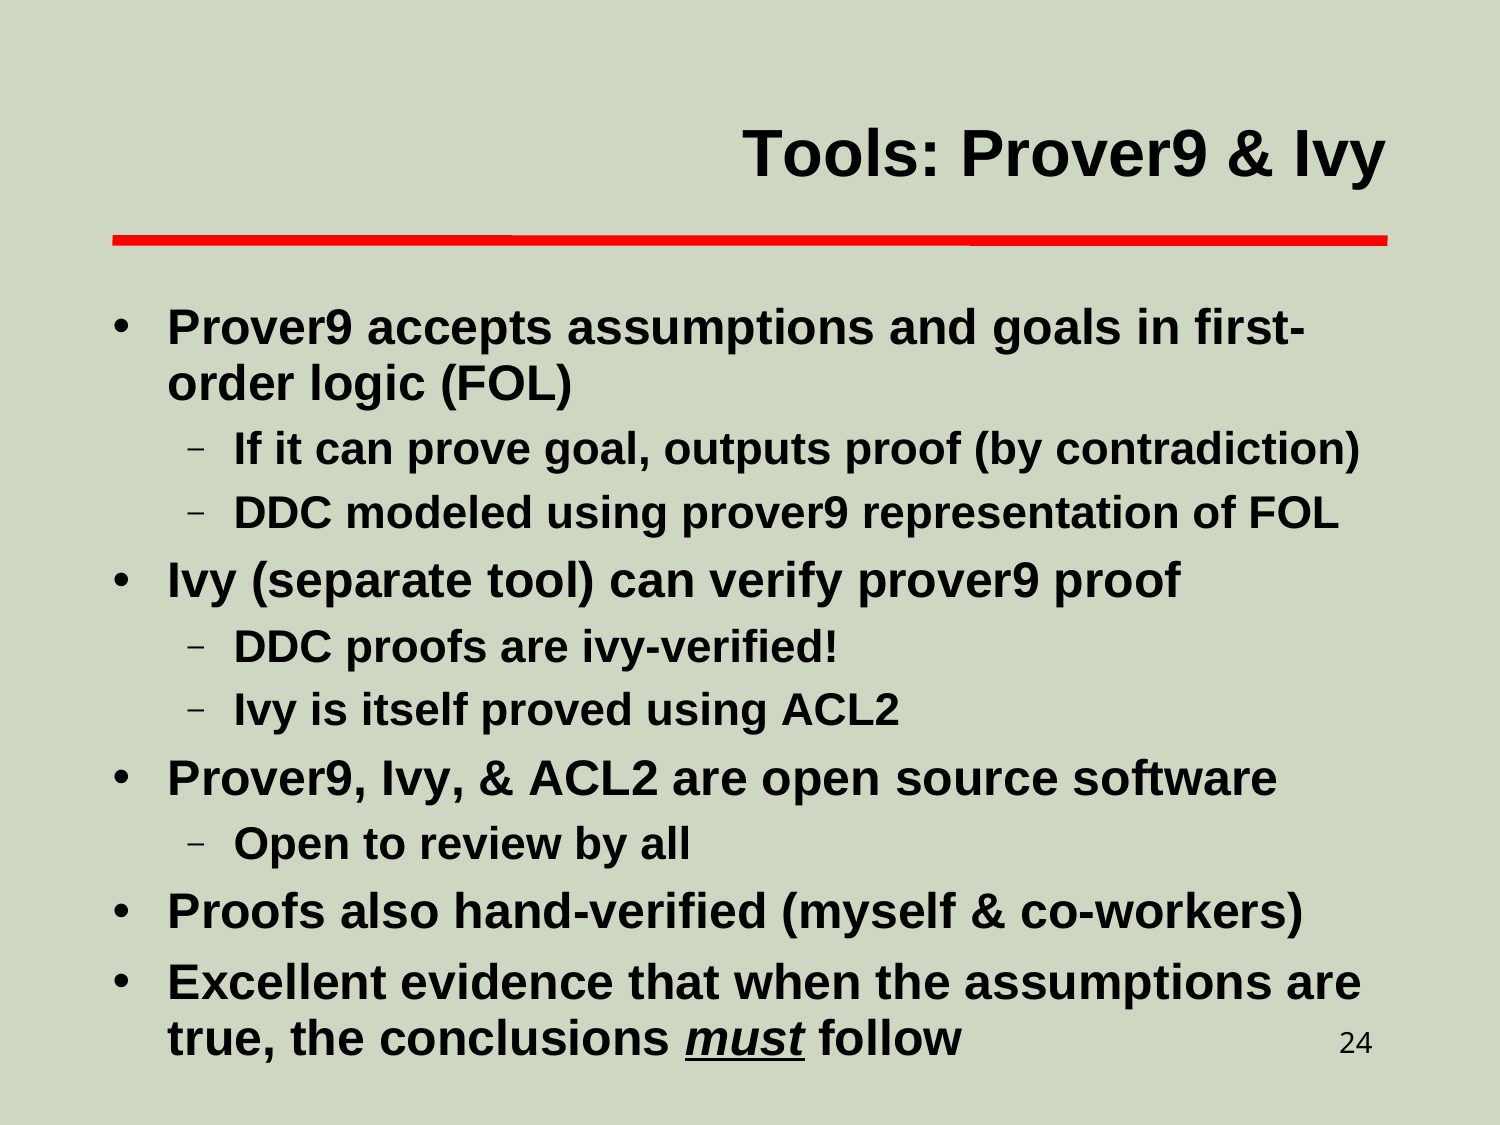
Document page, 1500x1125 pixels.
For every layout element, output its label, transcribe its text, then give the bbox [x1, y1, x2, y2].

title Tools: Prover9 & Ivy [124, 85, 1387, 223]
list Prover9 accepts assumptions and goals in first-order logic (FOL) If it can prove goal, outputs proof (by contradiction) DDC modeled using prover9 representation of FOL Ivy (separate tool) can verify prover9 proof DDC proofs are ivy-verified! Ivy is itself proved using ACL2 Prover9, Ivy, & ACL2 are open source software Open to review by all Proofs also hand-verified (myself & co-workers) Excellent evidence that when the assumptions are true, the conclusions must follow [112, 299, 1387, 1067]
